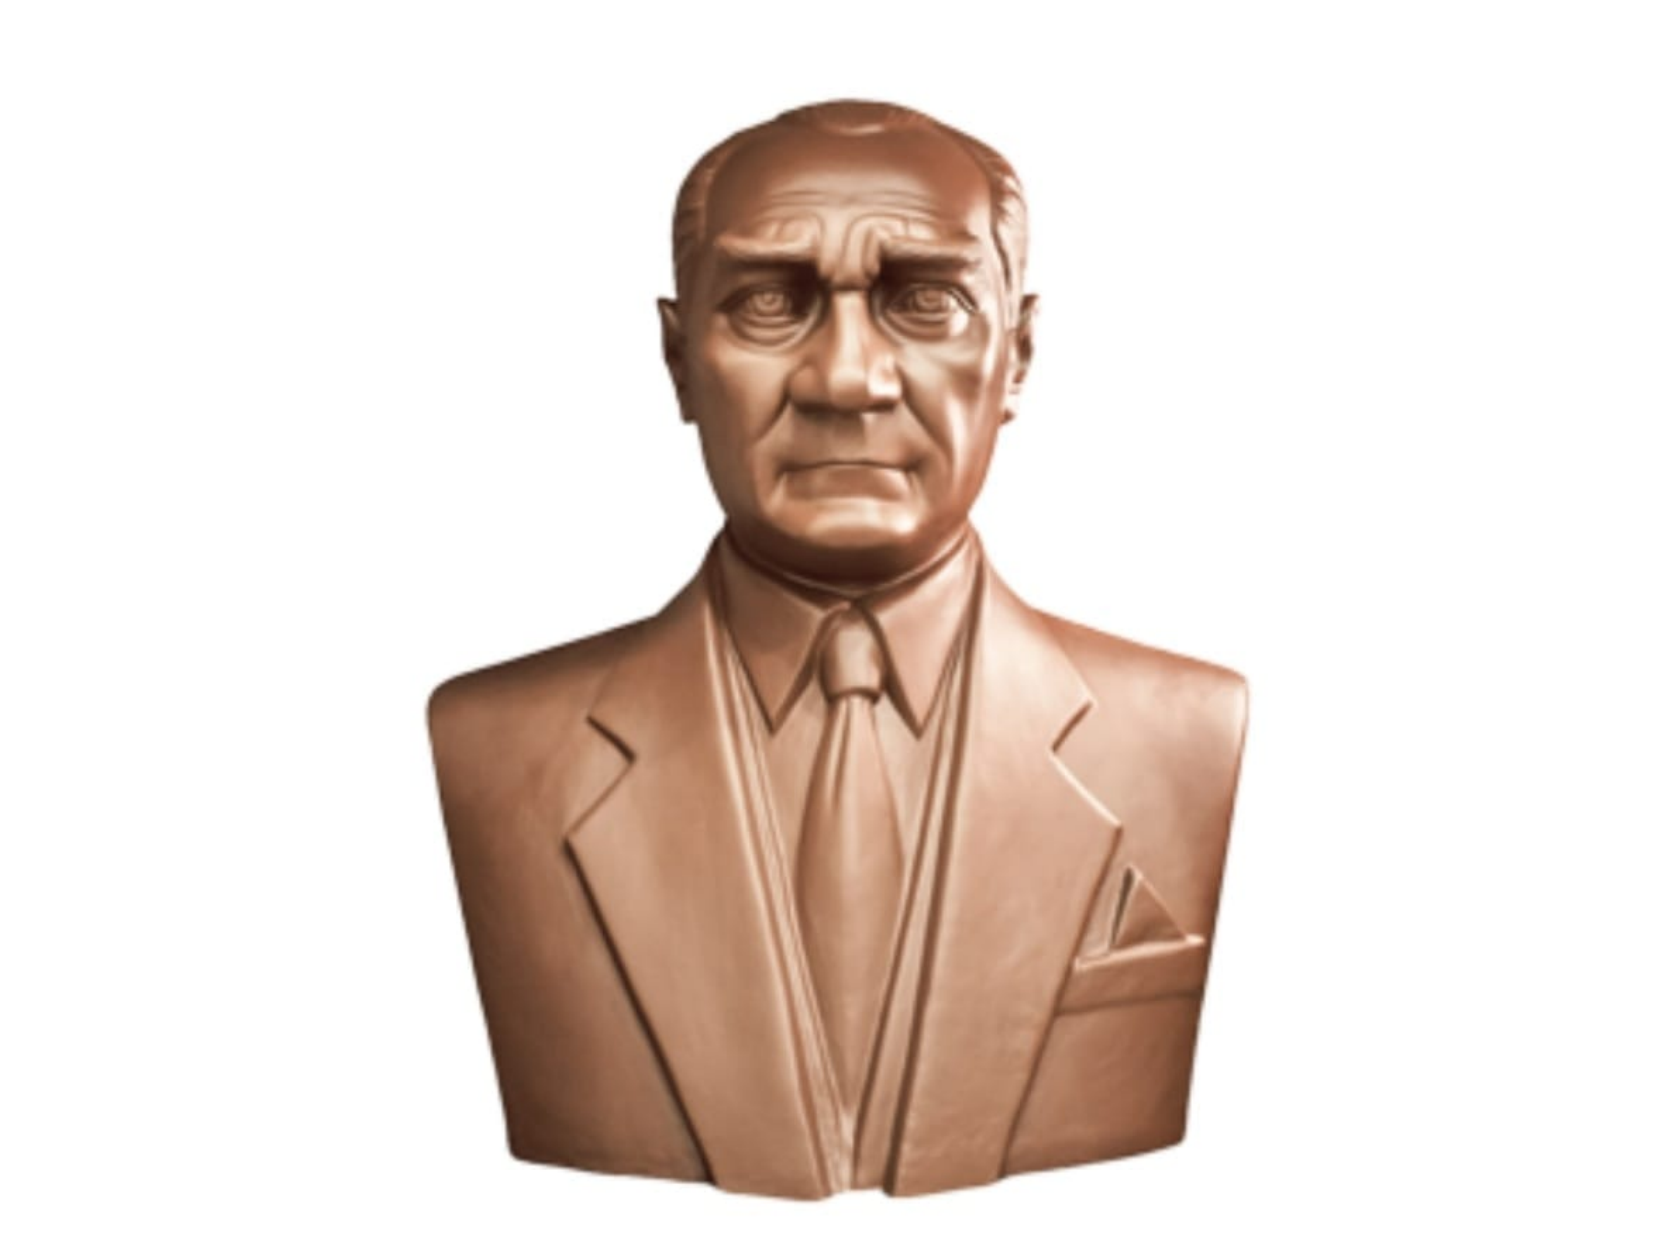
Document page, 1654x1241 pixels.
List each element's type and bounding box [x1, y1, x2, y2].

picture [186, 0, 1468, 1239]
